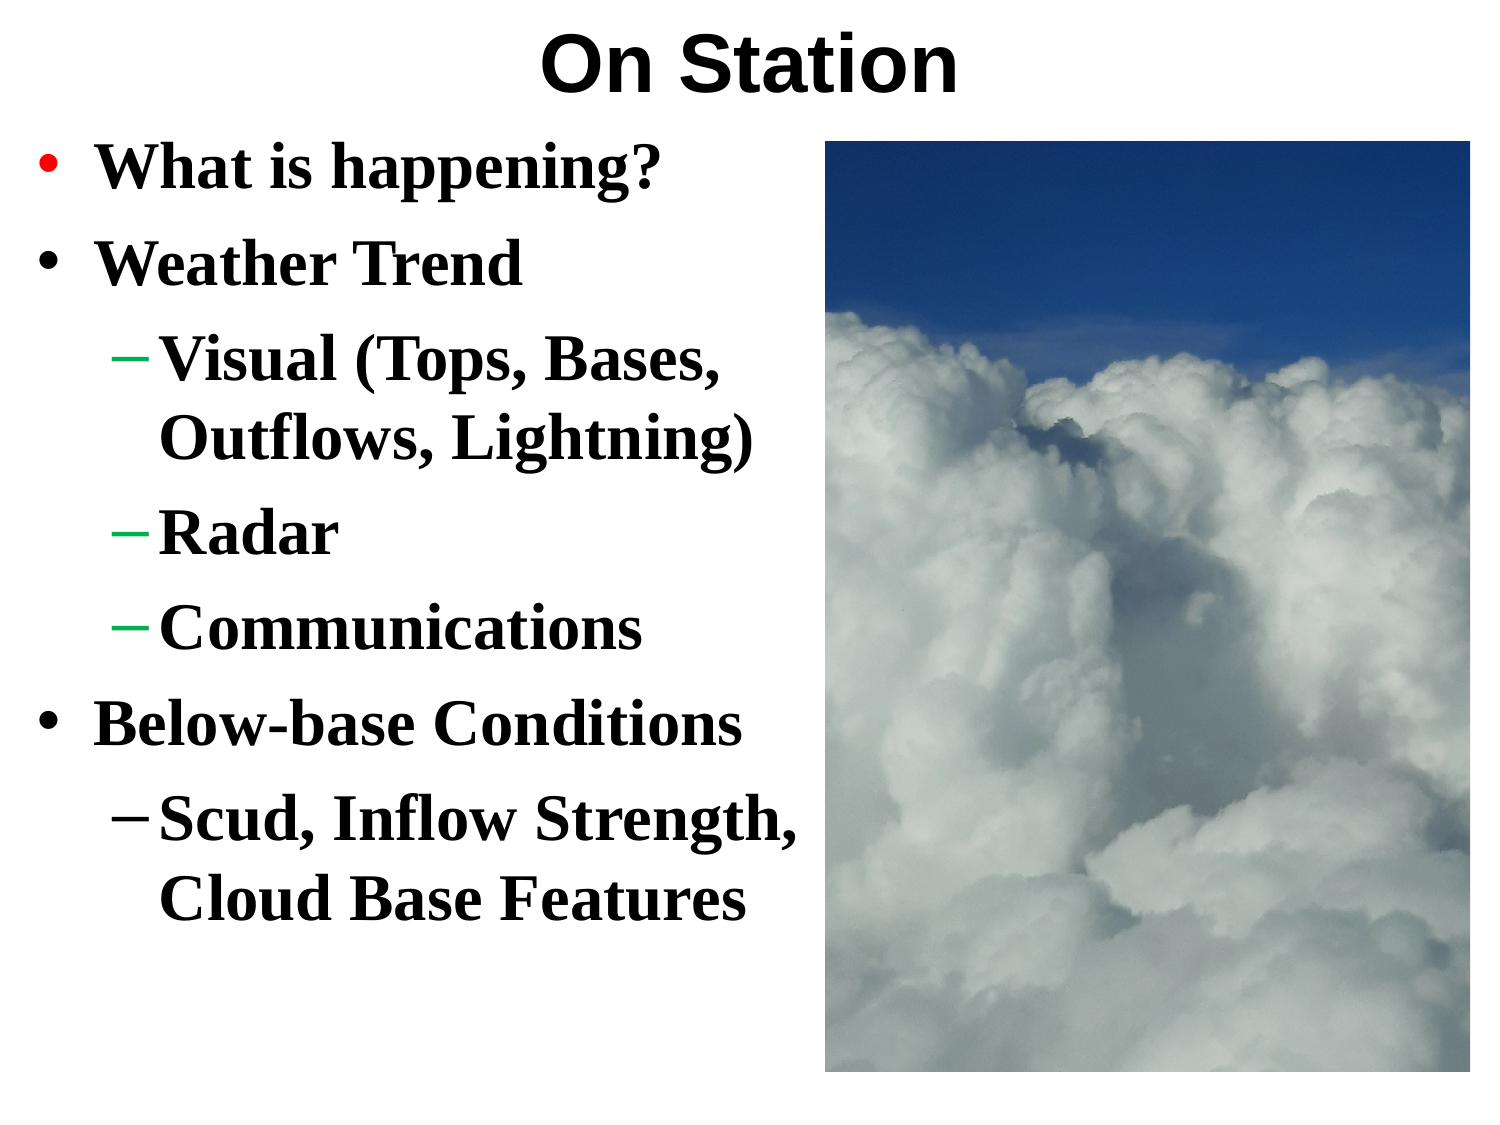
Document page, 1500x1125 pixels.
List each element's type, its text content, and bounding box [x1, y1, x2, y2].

picture [825, 141, 1471, 1072]
text_box What is happening? Weather Trend Visual (Tops, Bases, Outflows, Lightning) Radar Communications Below-base Conditions Scud, Inflow Strength, Cloud Base Features [21, 114, 889, 1001]
text_box On Station [0, 4, 1500, 114]
